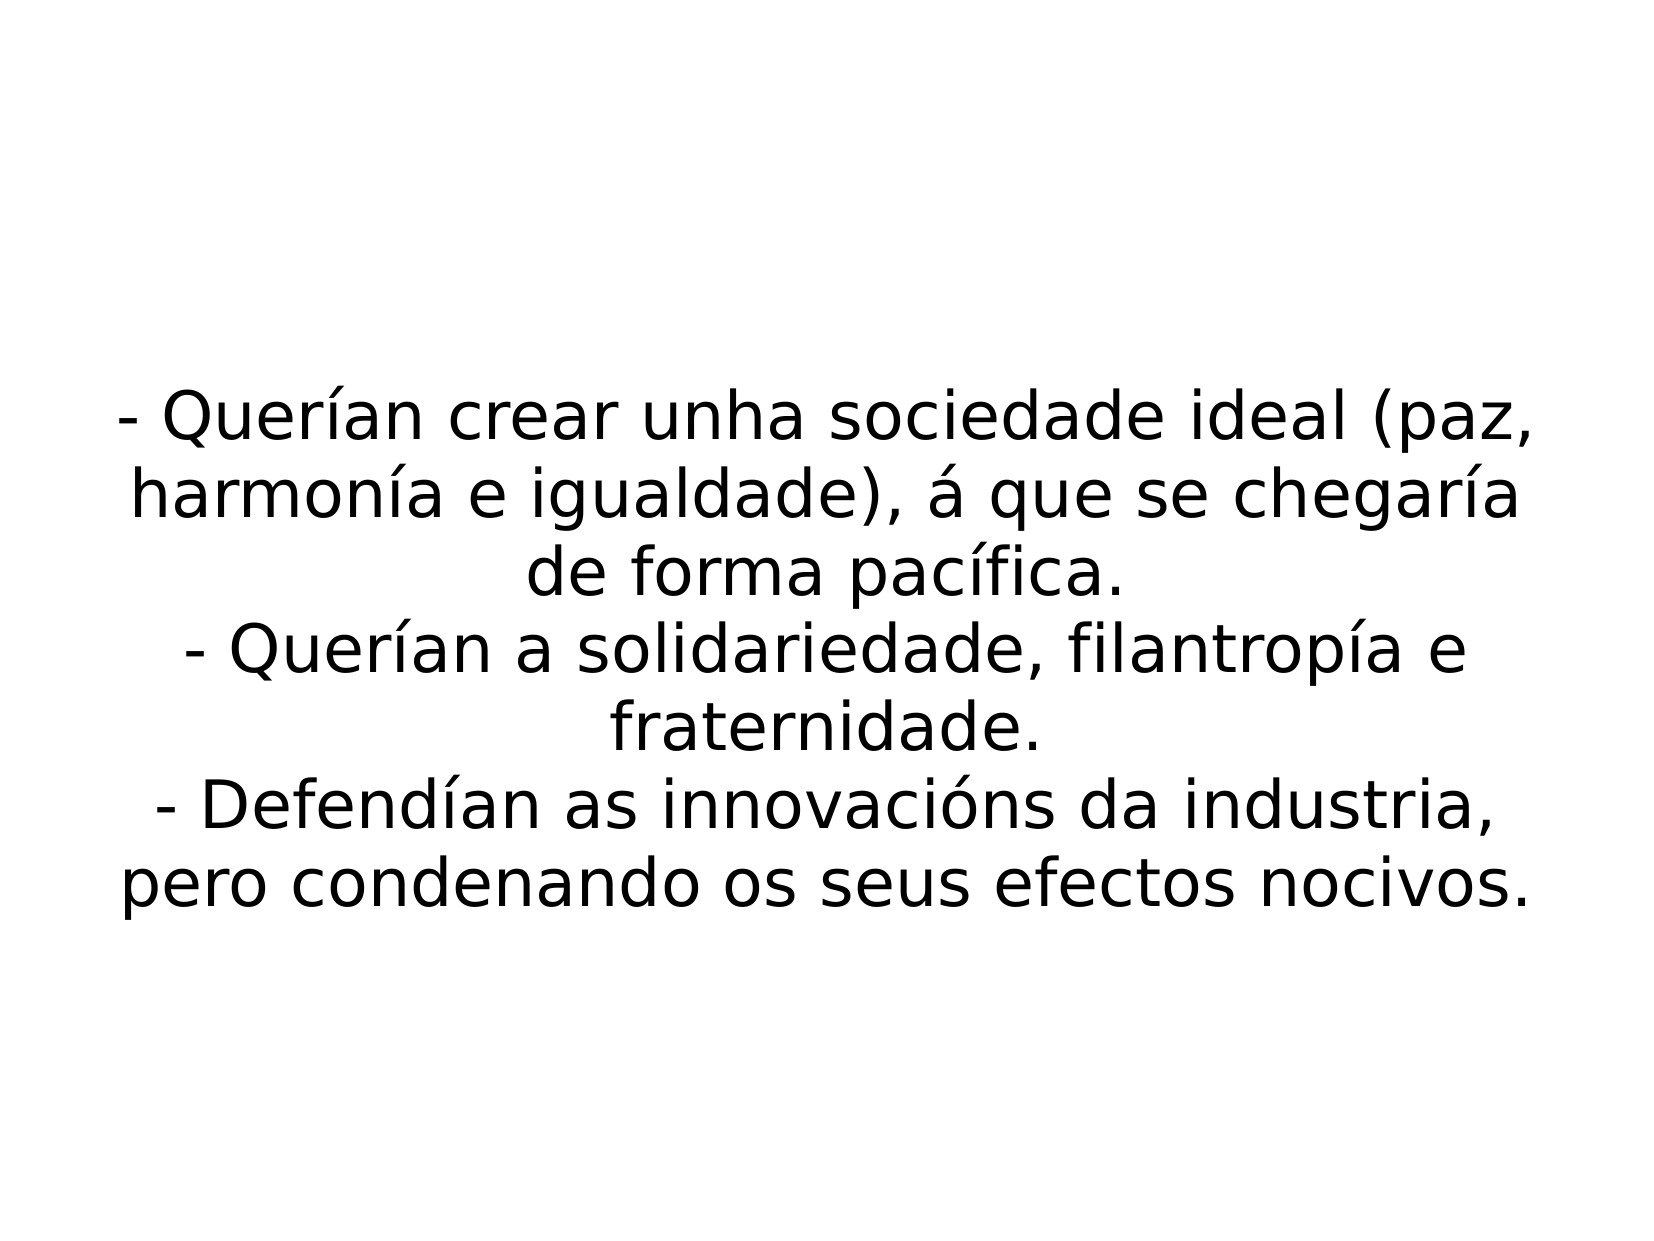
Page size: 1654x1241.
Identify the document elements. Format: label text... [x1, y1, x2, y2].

subtitle - Querían crear unha sociedade ideal (paz, harmonía e igualdade), á que se chegaría de forma pacífica. - Querían a solidariedade, filantropía e fraternidade. - Defendían as innovacións da industria, pero condenando os seus efectos nocivos. [82, 290, 1571, 1010]
